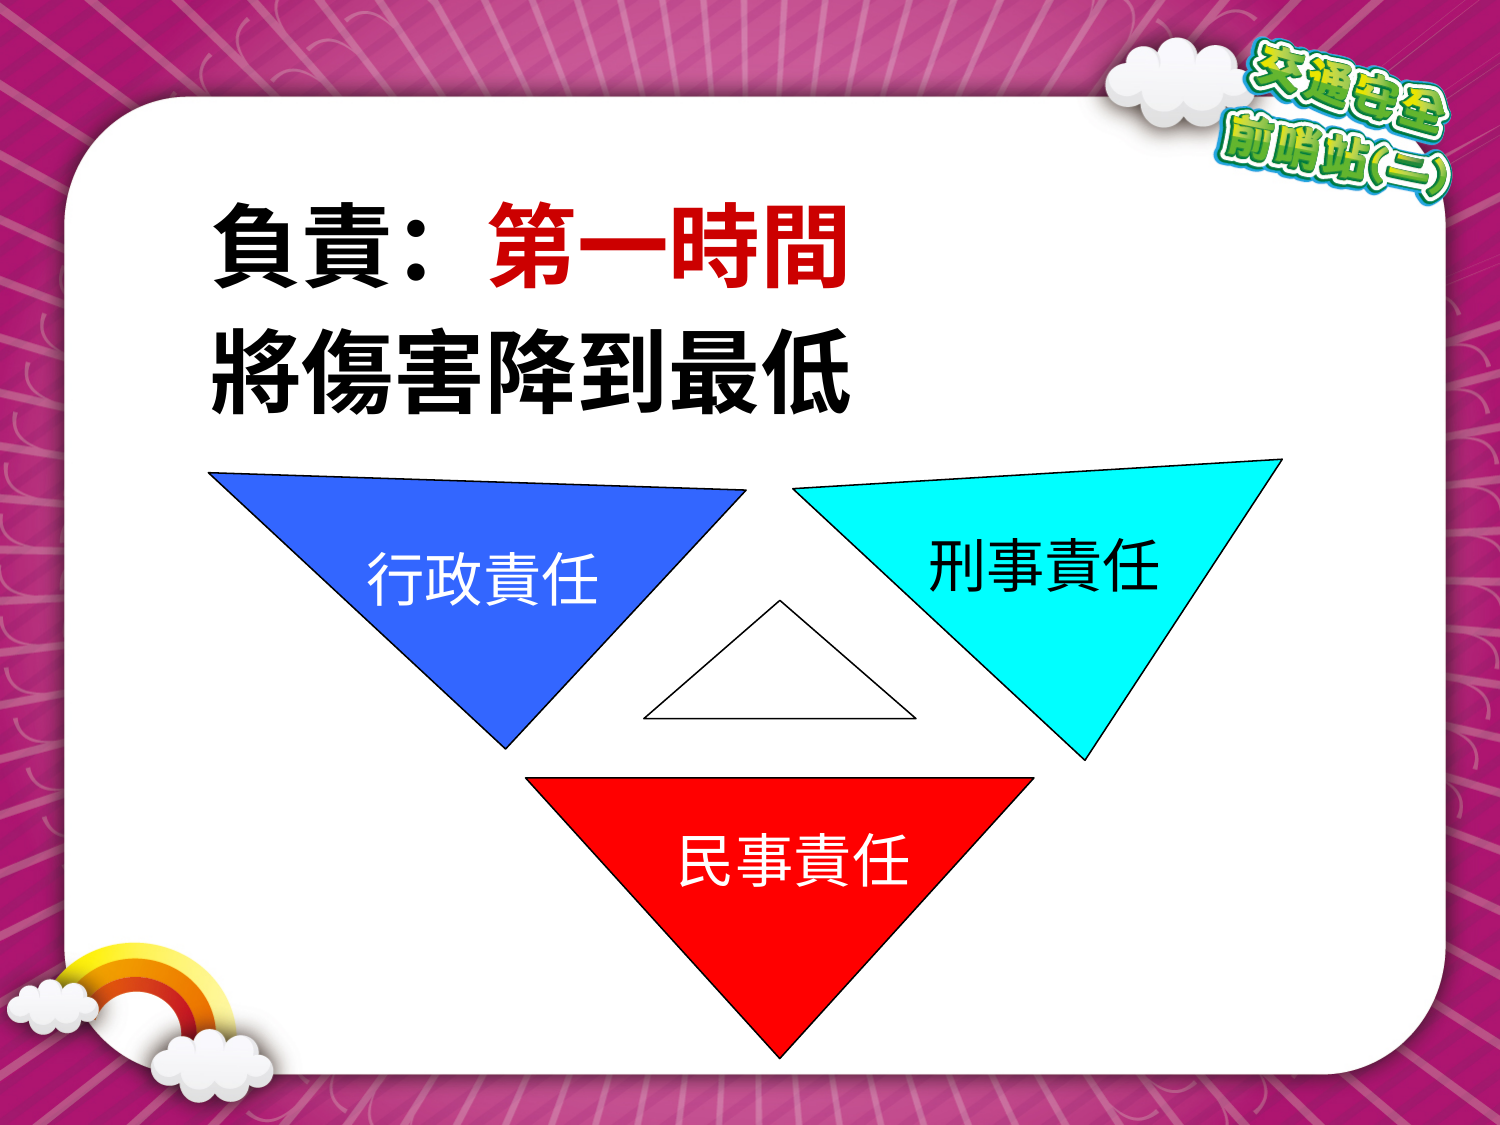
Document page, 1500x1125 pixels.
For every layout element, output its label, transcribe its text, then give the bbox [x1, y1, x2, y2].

text_box 行政責任 [364, 543, 621, 615]
text_box [649, 603, 911, 717]
text_box [212, 474, 743, 747]
text_box 刑事責任 [926, 528, 1182, 600]
text_box [529, 779, 1031, 1056]
text_box 民事責任 [674, 824, 932, 896]
text_box [797, 461, 1279, 758]
text_box 負責：第一時間 [207, 189, 855, 295]
text_box 將傷害降到最低 [207, 314, 855, 420]
